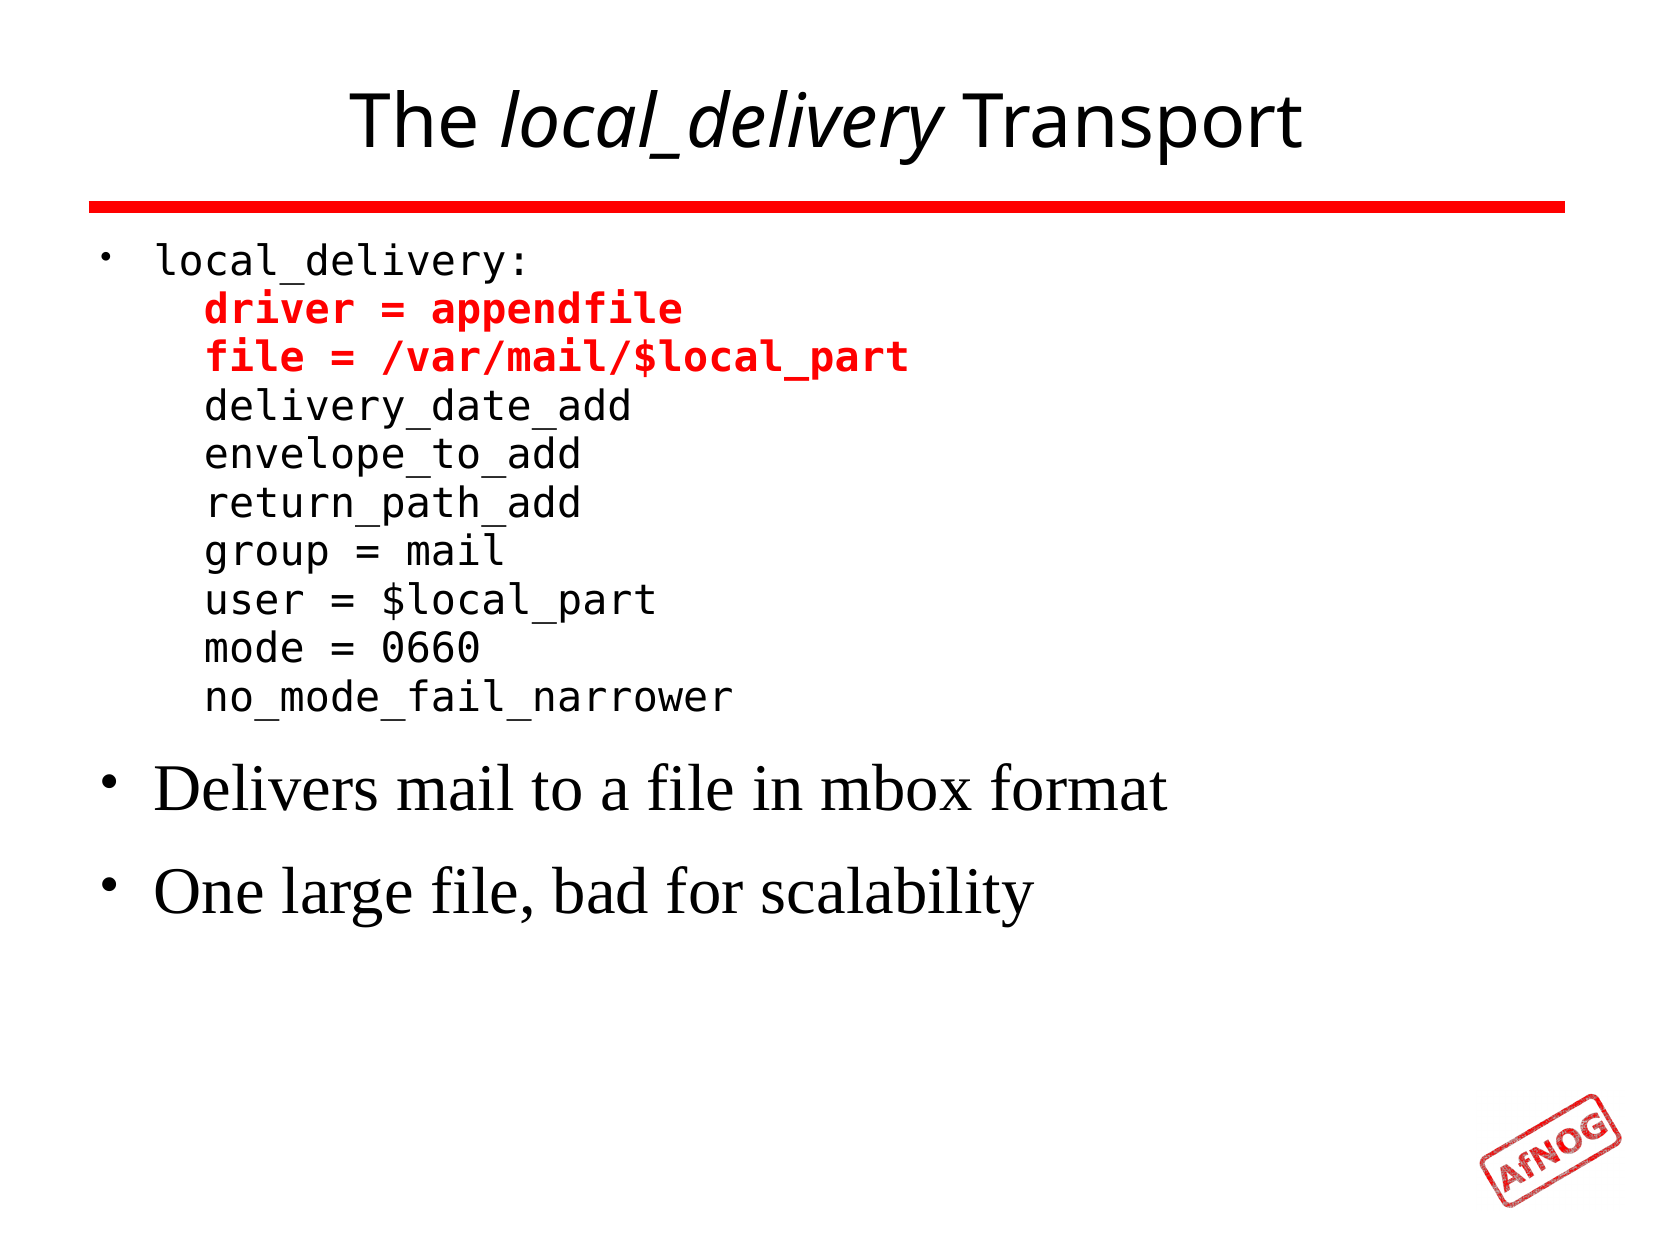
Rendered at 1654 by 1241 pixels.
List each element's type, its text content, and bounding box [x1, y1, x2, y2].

picture [1476, 1090, 1625, 1211]
title The local_delivery Transport [88, 29, 1565, 207]
list local_delivery: driver = appendfile file = /var/mail/$local_part delivery_date_add envelope_to_add return_path_add group = mail user = $local_part mode = 0660 no_mode_fail_narrower Delivers mail to a file in mbox format One large file, bad for scalability [82, 236, 1571, 1123]
